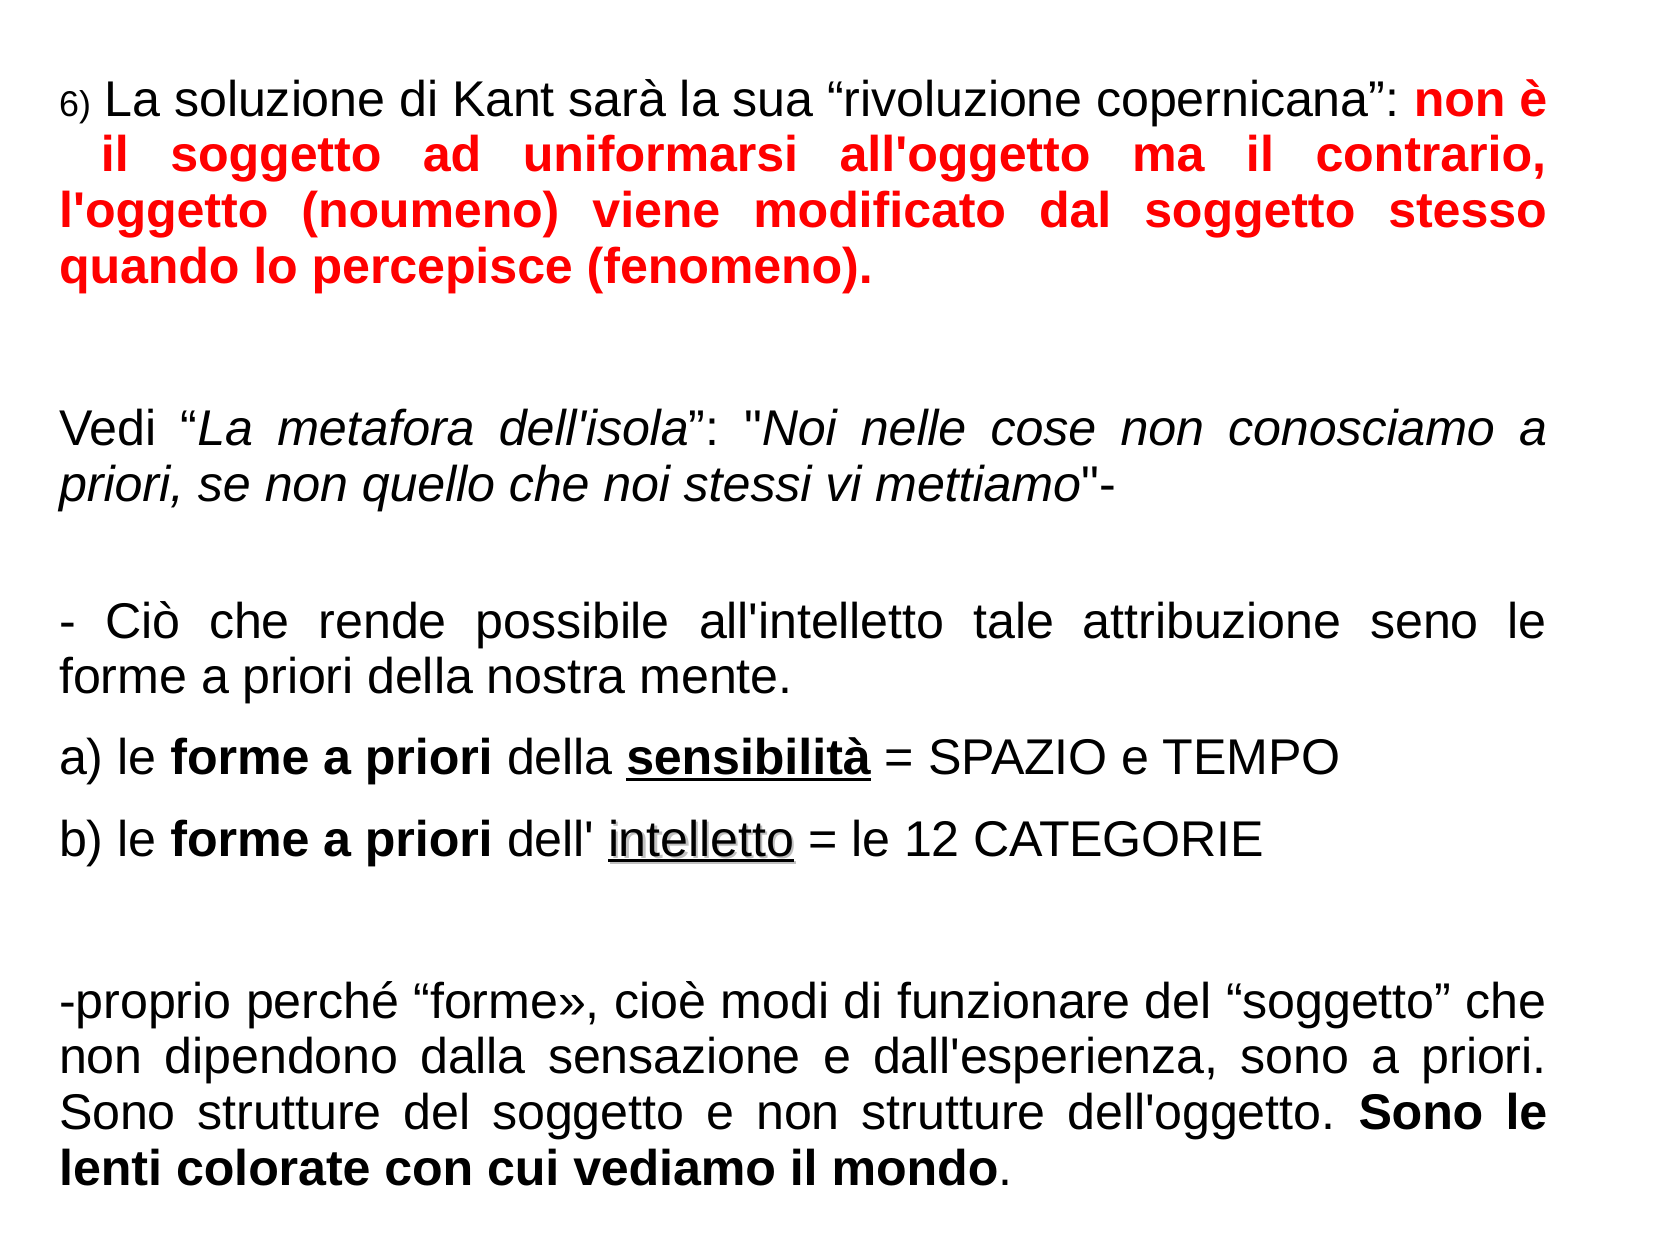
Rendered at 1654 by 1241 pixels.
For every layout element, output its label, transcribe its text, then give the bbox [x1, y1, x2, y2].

list 6) La soluzione di Kant sarà la sua “rivoluzione copernicana”: non è il soggetto ad uniformarsi all'oggetto ma il contrario, l'oggetto (noumeno) viene modificato dal soggetto stesso quando lo percepisce (fenomeno). Vedi “La metafora dell'isola”: "Noi nelle cose non conosciamo a priori, se non quello che noi stessi vi mettiamo"- - Ciò che rende possibile all'intelletto tale attribuzione seno le forme a priori della nostra mente. a) le forme a priori della sensibilità = SPAZIO e TEMPO b) le forme a priori dell' intelletto = le 12 CATEGORIE -proprio perché “forme», cioè modi di funzionare del “soggetto” che non dipendono dalla sensazione e dall'esperienza, sono a priori. Sono strutture del soggetto e non strutture dell'oggetto. Sono le lenti colorate con cui vediamo il mondo. [59, 70, 1548, 1217]
